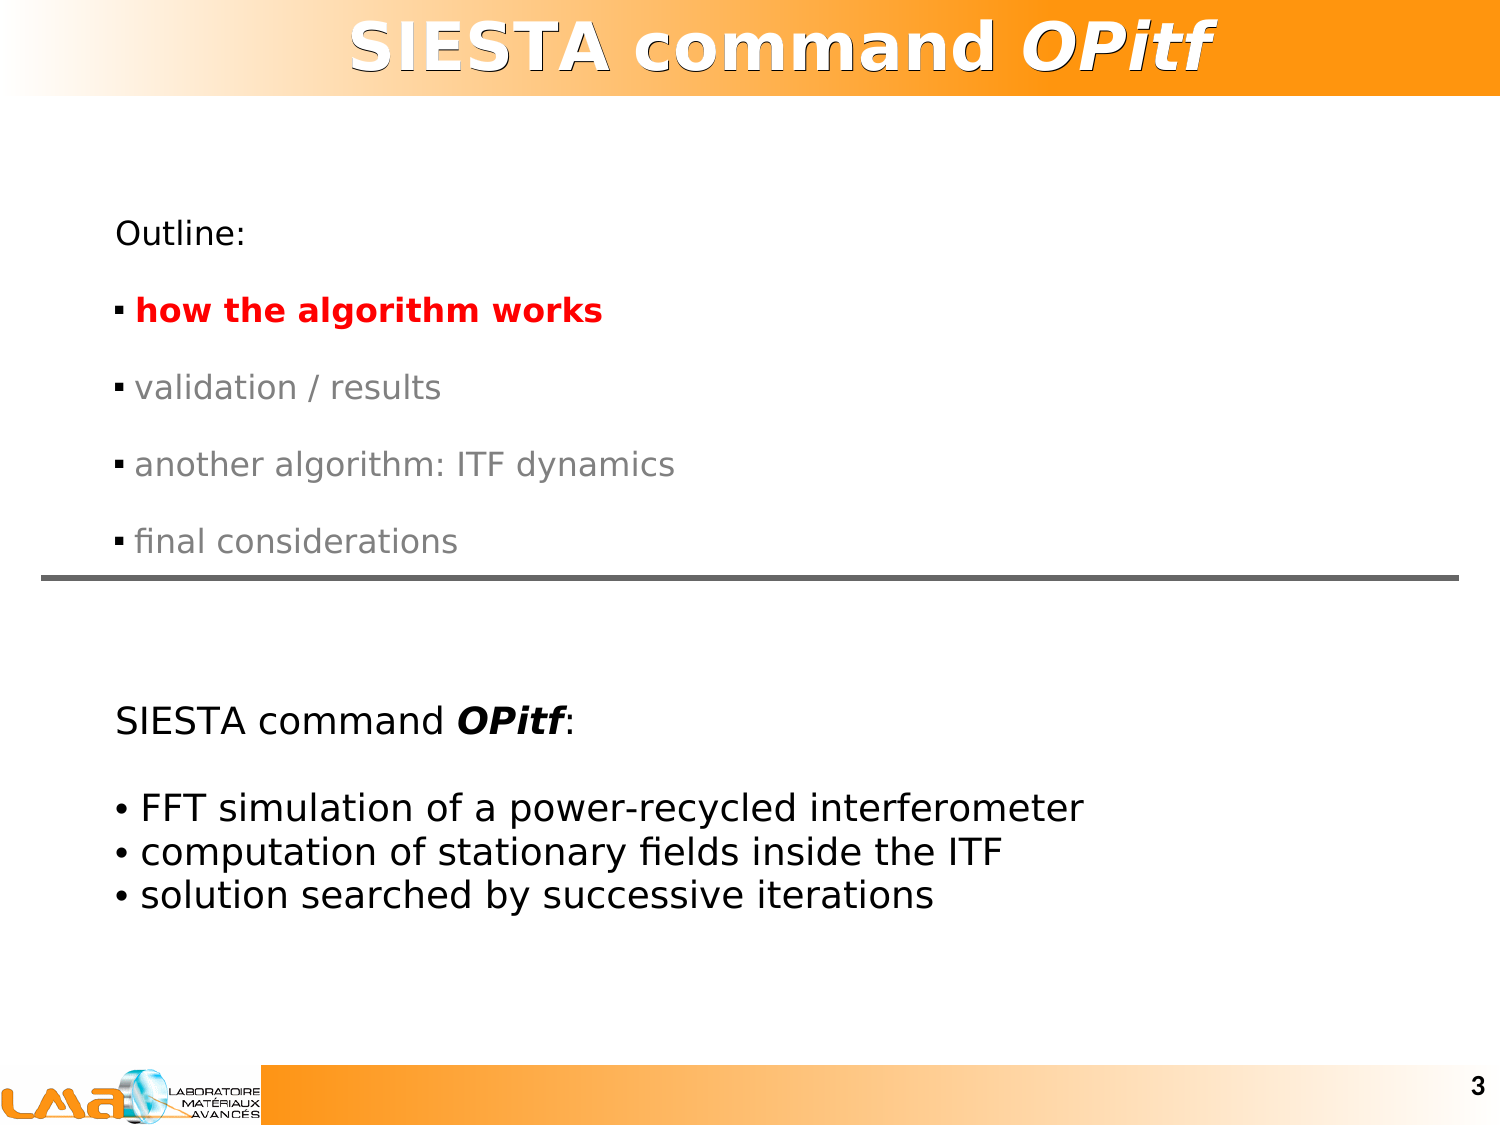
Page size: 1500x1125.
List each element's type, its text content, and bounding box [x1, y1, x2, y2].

text_box SIESTA command OPitf: FFT simulation of a power-recycled interferometer computation of stationary fields inside the ITF solution searched by successive iterations [100, 692, 1400, 925]
text_box Outline: how the algorithm works validation / results another algorithm: ITF dynamics final considerations [100, 168, 1400, 531]
title SIESTA command OPitf [0, 0, 1500, 96]
picture [0, 1065, 261, 1125]
